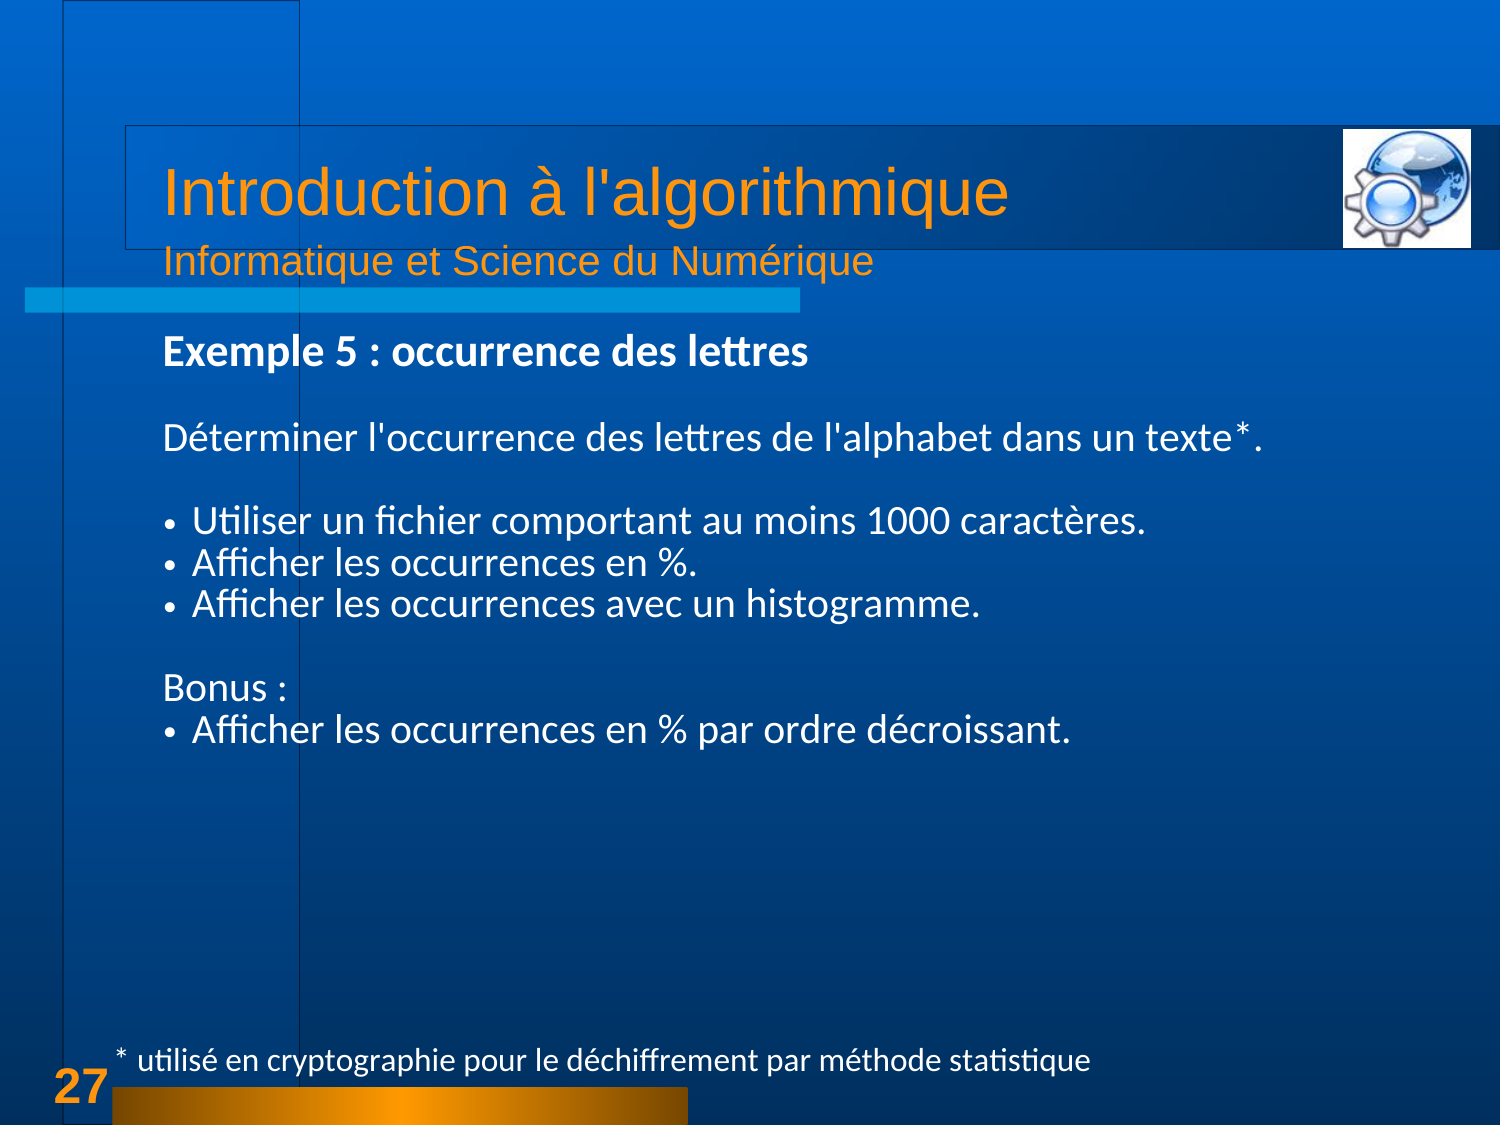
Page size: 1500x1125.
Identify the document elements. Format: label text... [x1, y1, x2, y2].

picture [1343, 129, 1471, 248]
text_box * utilisé en cryptographie pour le déchiffrement par méthode statistique [98, 1039, 1152, 1095]
text_box Exemple 5 : occurrence des lettres Déterminer l'occurrence des lettres de l'alphabet dans un texte*. Utiliser un fichier comportant au moins 1000 caractères. Afficher les occurrences en %. Afficher les occurrences avec un histogramme. Bonus : Afficher les occurrences en % par ordre décroissant. [147, 324, 1418, 957]
